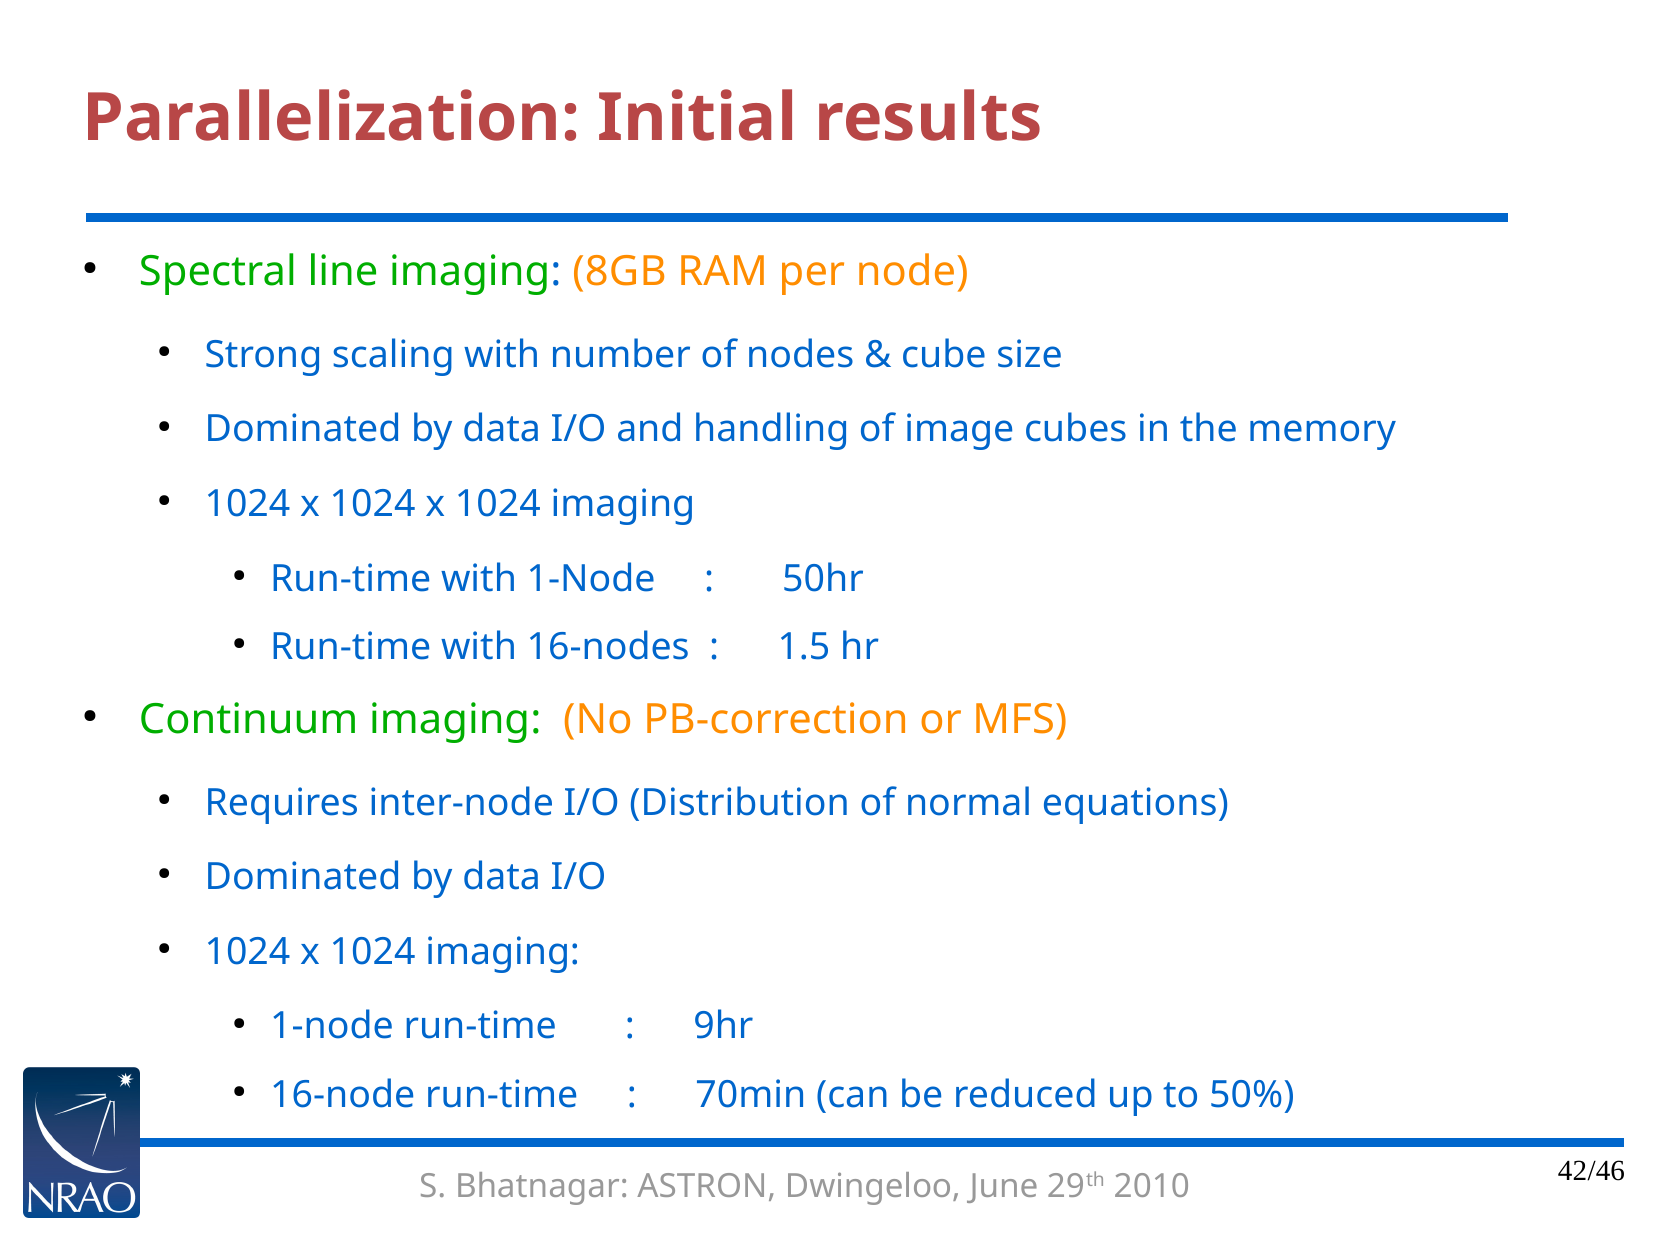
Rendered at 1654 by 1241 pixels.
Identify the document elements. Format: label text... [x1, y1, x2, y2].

title Parallelization: Initial results [82, 49, 1571, 180]
list Spectral line imaging: (8GB RAM per node) Strong scaling with number of nodes & cube size Dominated by data I/O and handling of image cubes in the memory 1024 x 1024 x 1024 imaging Run-time with 1-Node : 50hr Run-time with 16-nodes : 1.5 hr Continuum imaging: (No PB-correction or MFS) Requires inter-node I/O (Distribution of normal equations) Dominated by data I/O 1024 x 1024 imaging: 1-node run-time : 9hr 16-node run-time : 70min (can be reduced up to 50%) [82, 240, 1571, 1109]
picture [23, 1067, 140, 1218]
